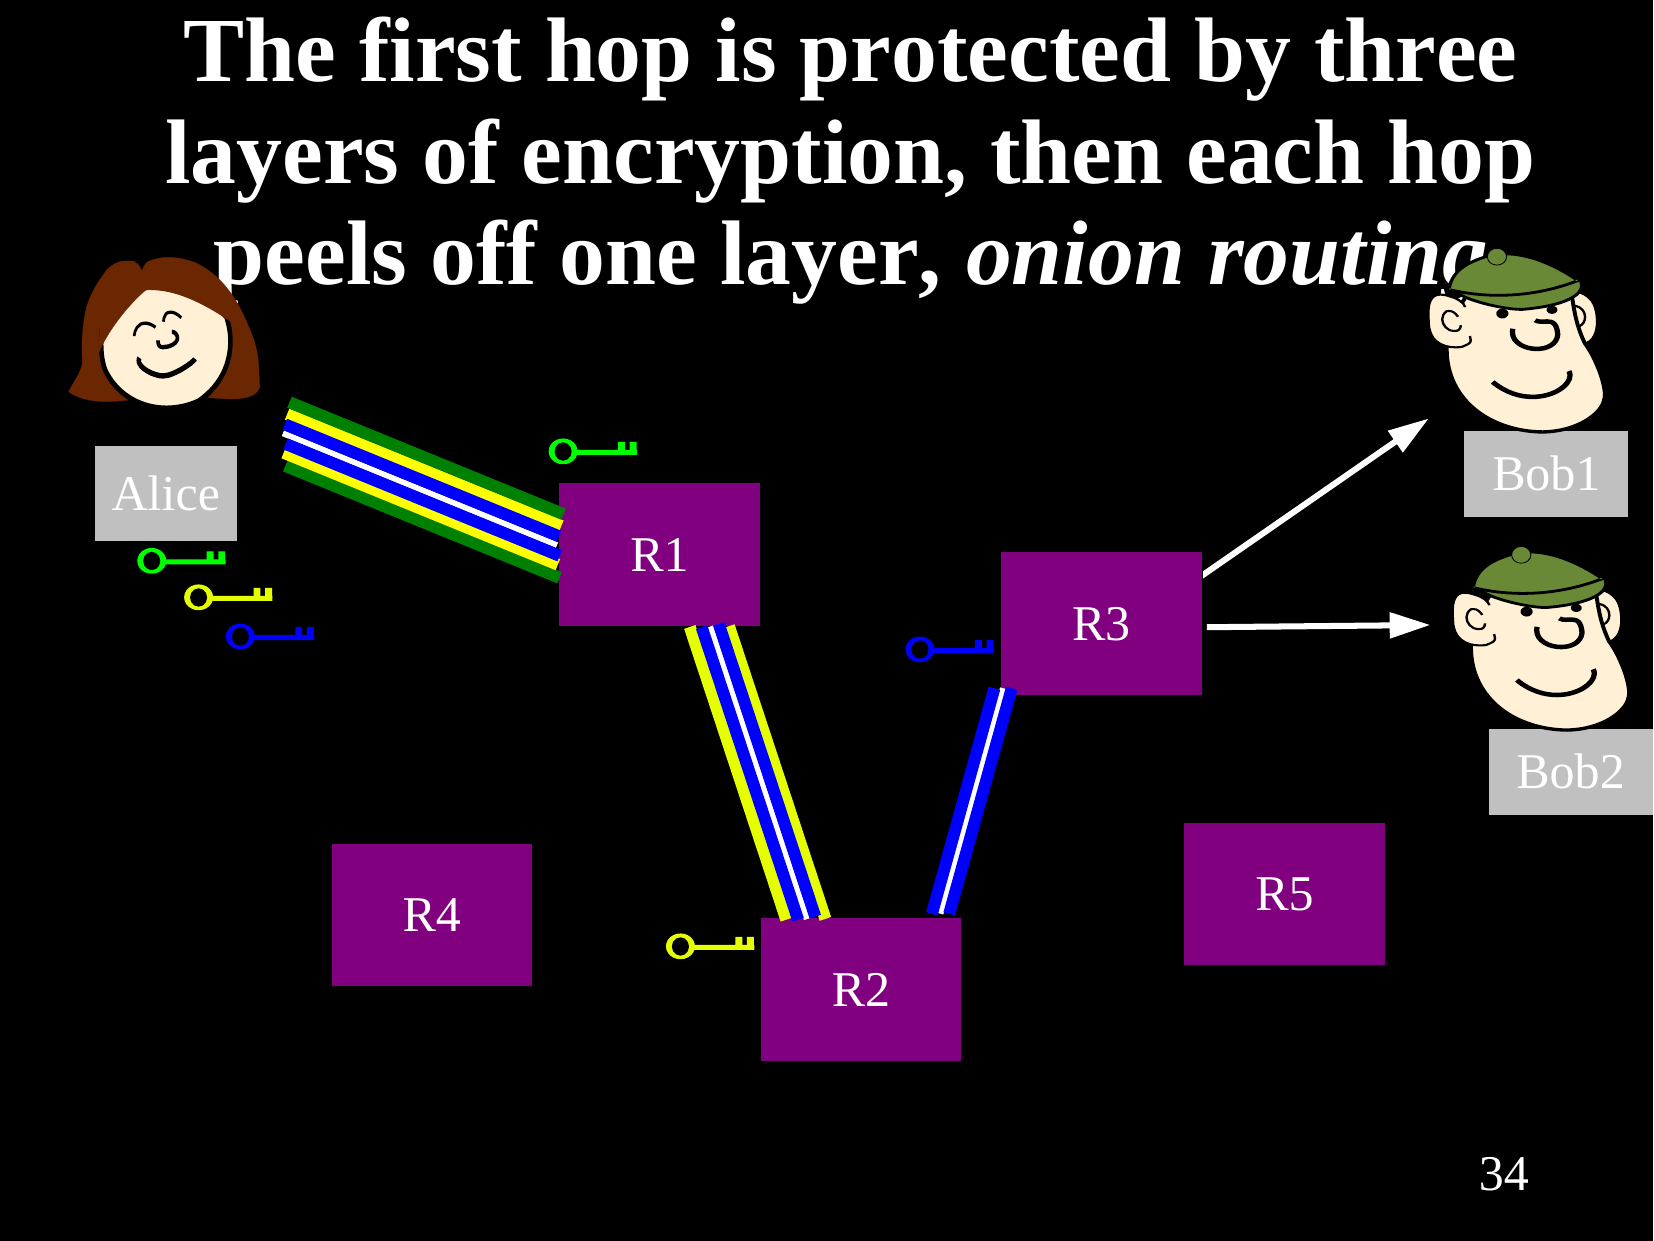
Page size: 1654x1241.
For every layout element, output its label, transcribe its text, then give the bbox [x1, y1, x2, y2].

text_box R4 [331, 843, 533, 987]
text_box [905, 636, 994, 663]
text_box R3 [1000, 551, 1203, 696]
text_box Bob2 [1488, 728, 1653, 816]
text_box Alice [94, 445, 238, 542]
text_box Bob1 [1463, 430, 1629, 518]
text_box [184, 584, 273, 611]
text_box R2 [760, 917, 962, 1062]
picture [1450, 543, 1632, 732]
text_box R1 [558, 482, 761, 627]
text_box [665, 933, 755, 960]
text_box [548, 438, 637, 465]
picture [68, 256, 261, 411]
text_box [137, 547, 226, 574]
text_box R5 [1183, 822, 1386, 966]
text_box [225, 623, 315, 650]
title The first hop is protected by three layers of encryption, then each hop peels off one layer, onion routing [126, 0, 1577, 305]
picture [1426, 245, 1607, 434]
